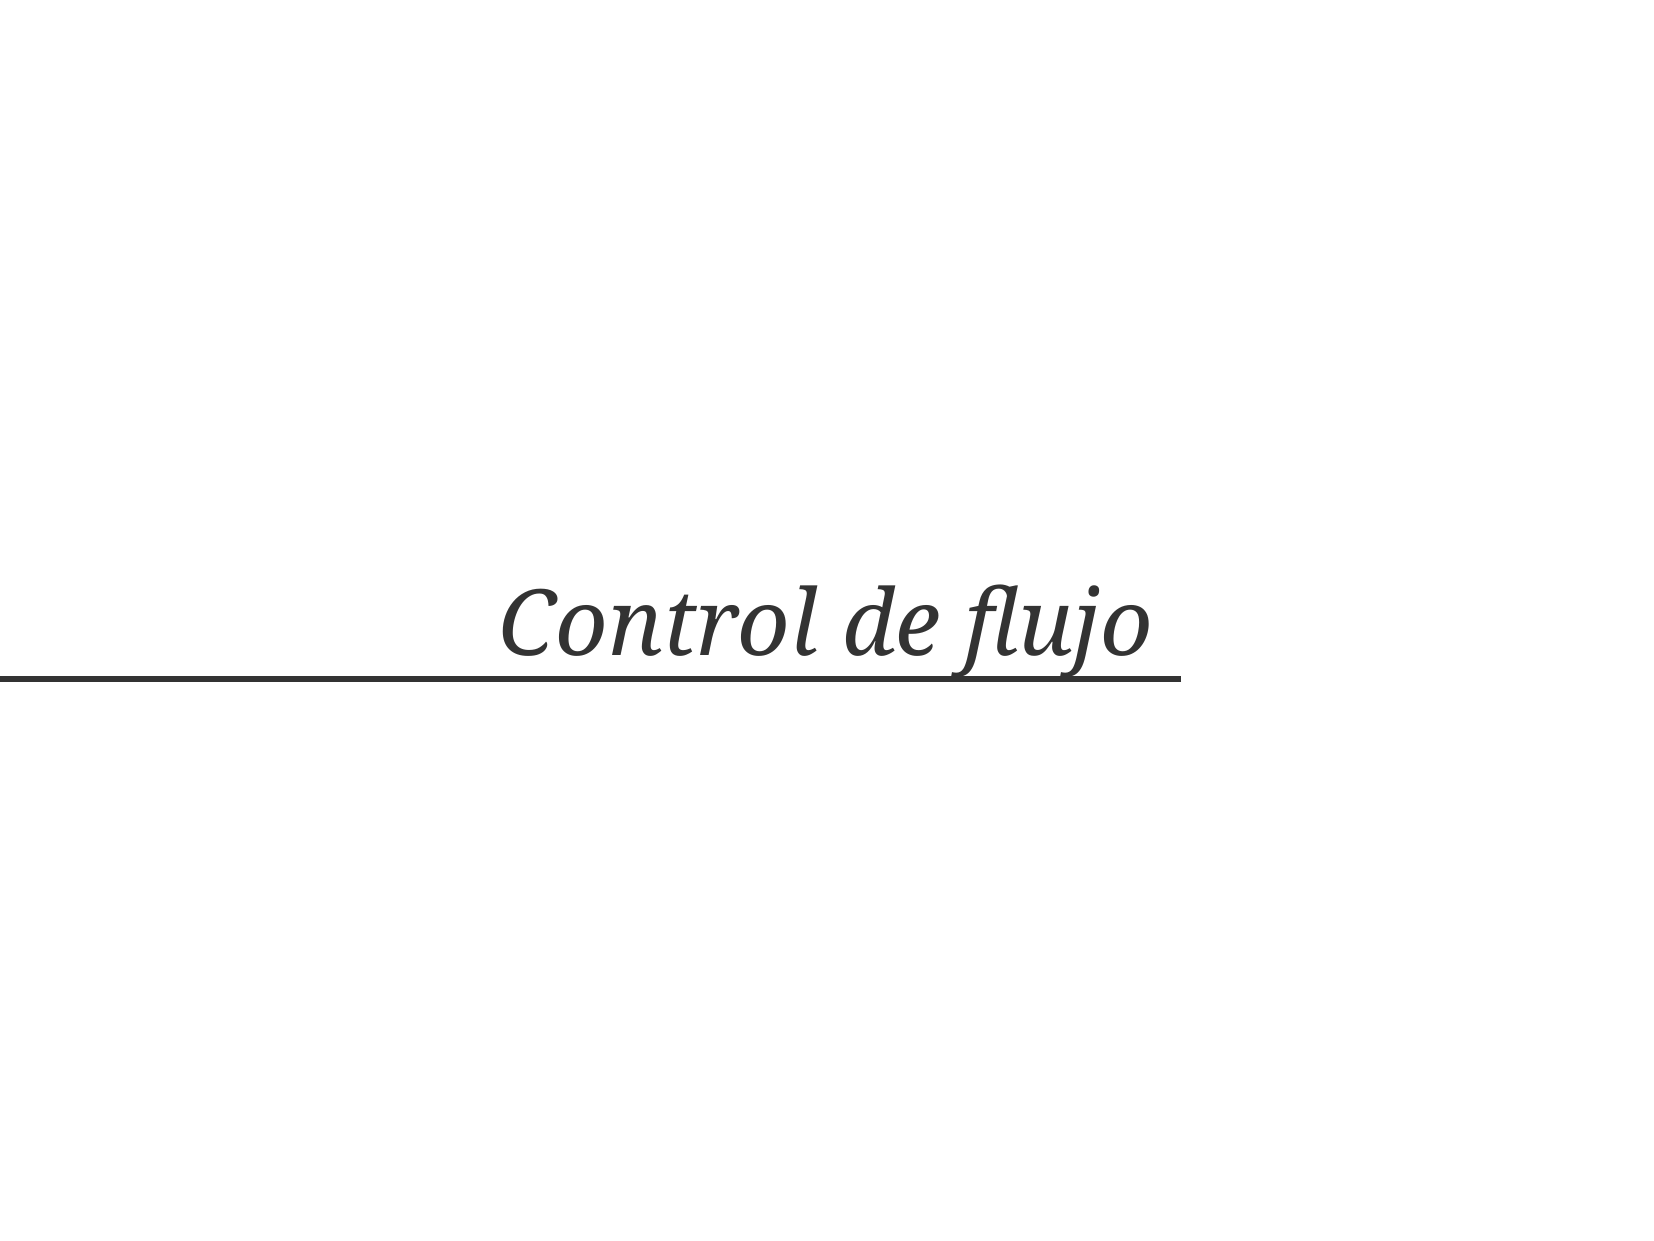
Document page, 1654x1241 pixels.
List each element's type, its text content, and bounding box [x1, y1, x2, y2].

text_box Control de flujo [0, 0, 1654, 1241]
